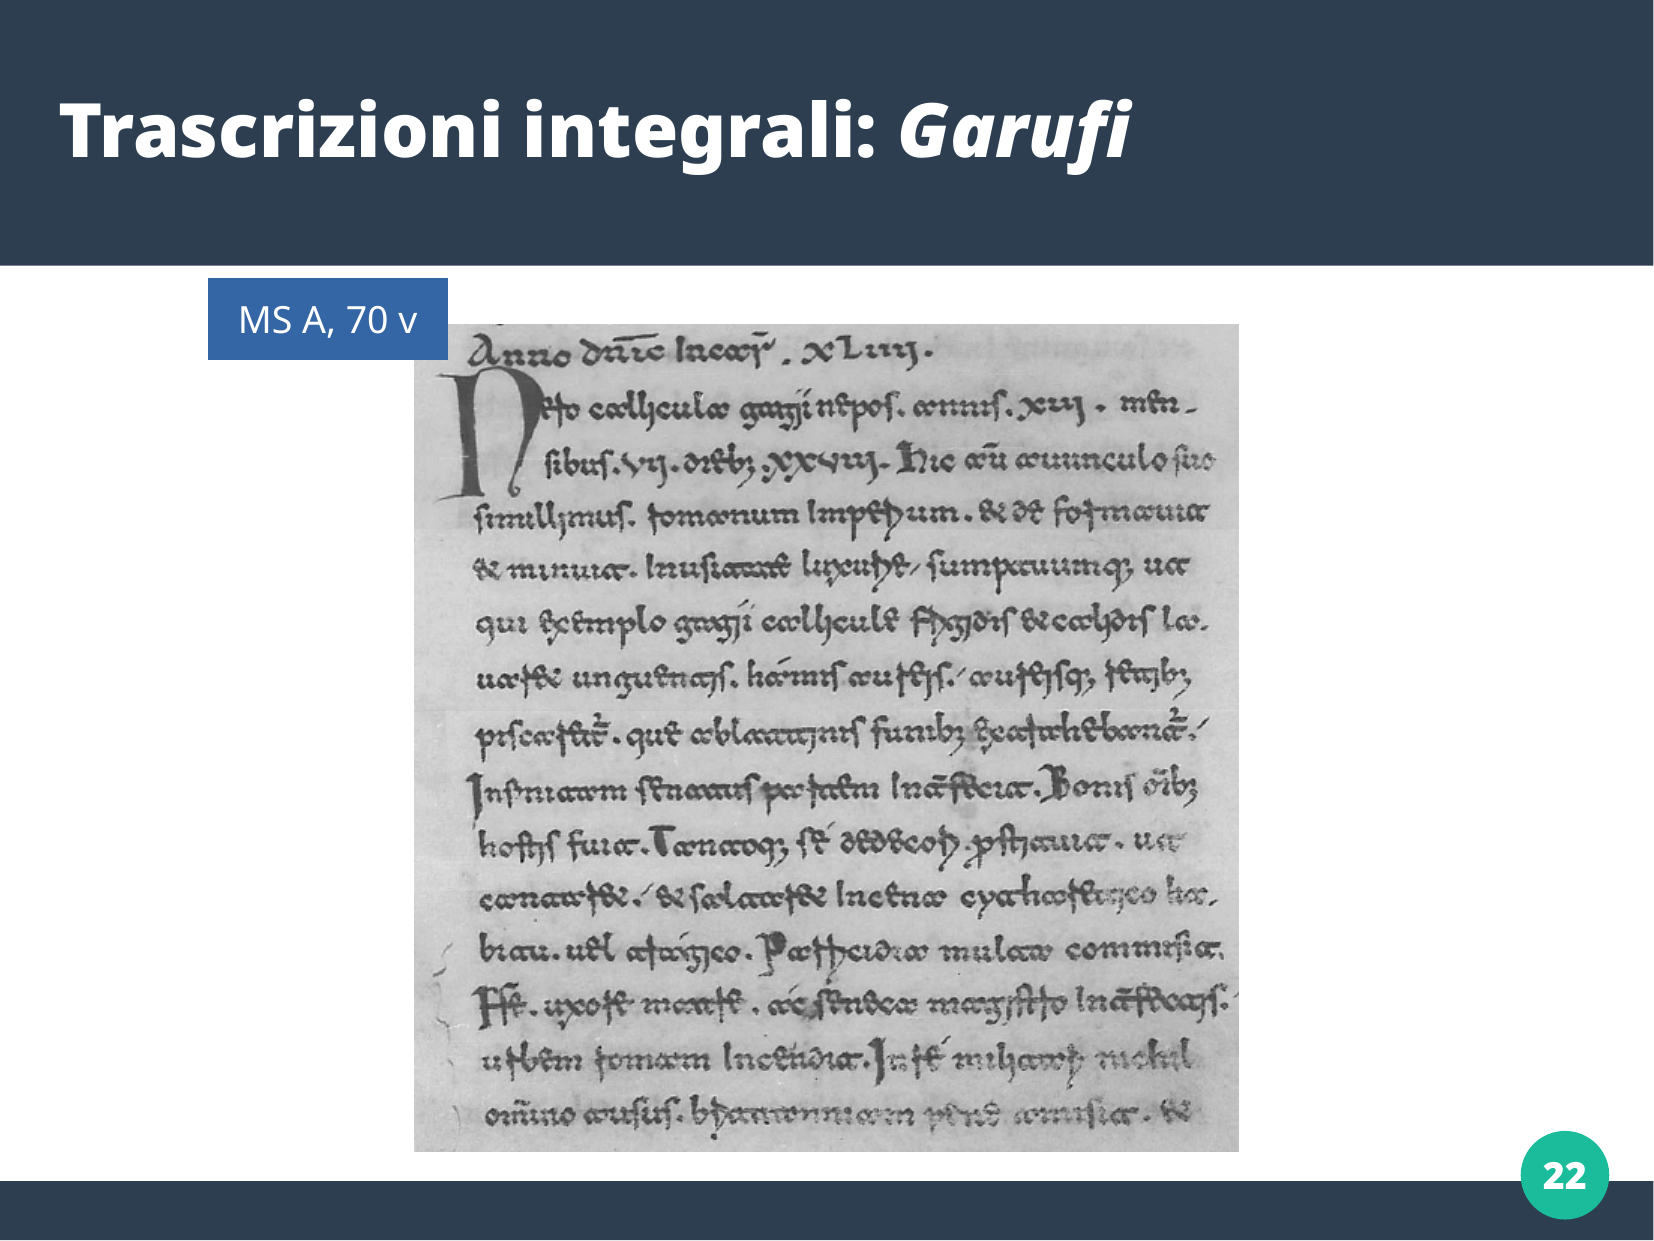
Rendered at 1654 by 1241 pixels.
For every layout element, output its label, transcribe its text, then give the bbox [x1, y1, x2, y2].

picture [414, 324, 1239, 1152]
text_box MS A, 70 v [208, 278, 448, 360]
title Trascrizioni integrali: Garufi [59, 49, 1595, 207]
